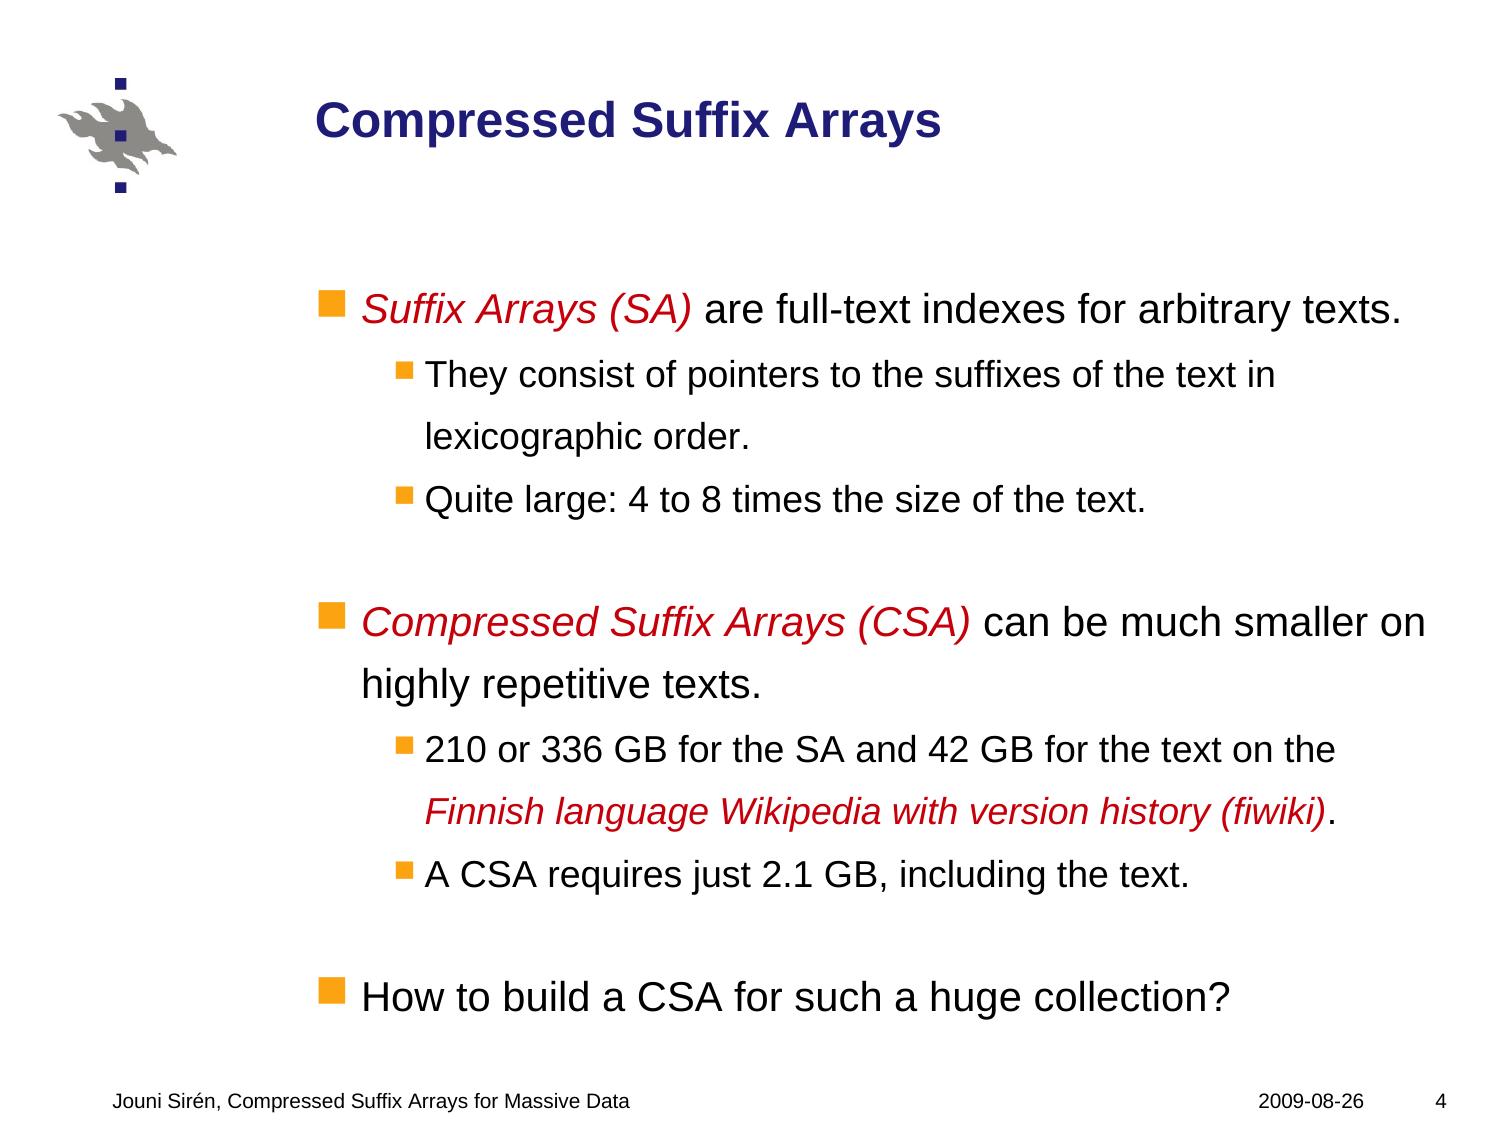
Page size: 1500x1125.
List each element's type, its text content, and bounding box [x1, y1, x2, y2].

title Compressed Suffix Arrays [300, 24, 1450, 209]
list Suffix Arrays (SA) are full-text indexes for arbitrary texts. They consist of pointers to the suffixes of the text in lexicographic order. Quite large: 4 to 8 times the size of the text. Compressed Suffix Arrays (CSA) can be much smaller on highly repetitive texts. 210 or 336 GB for the SA and 42 GB for the text on the Finnish language Wikipedia with version history (fiwiki). A CSA requires just 2.1 GB, including the text. How to build a CSA for such a huge collection? [299, 262, 1450, 1076]
picture [57, 78, 177, 193]
